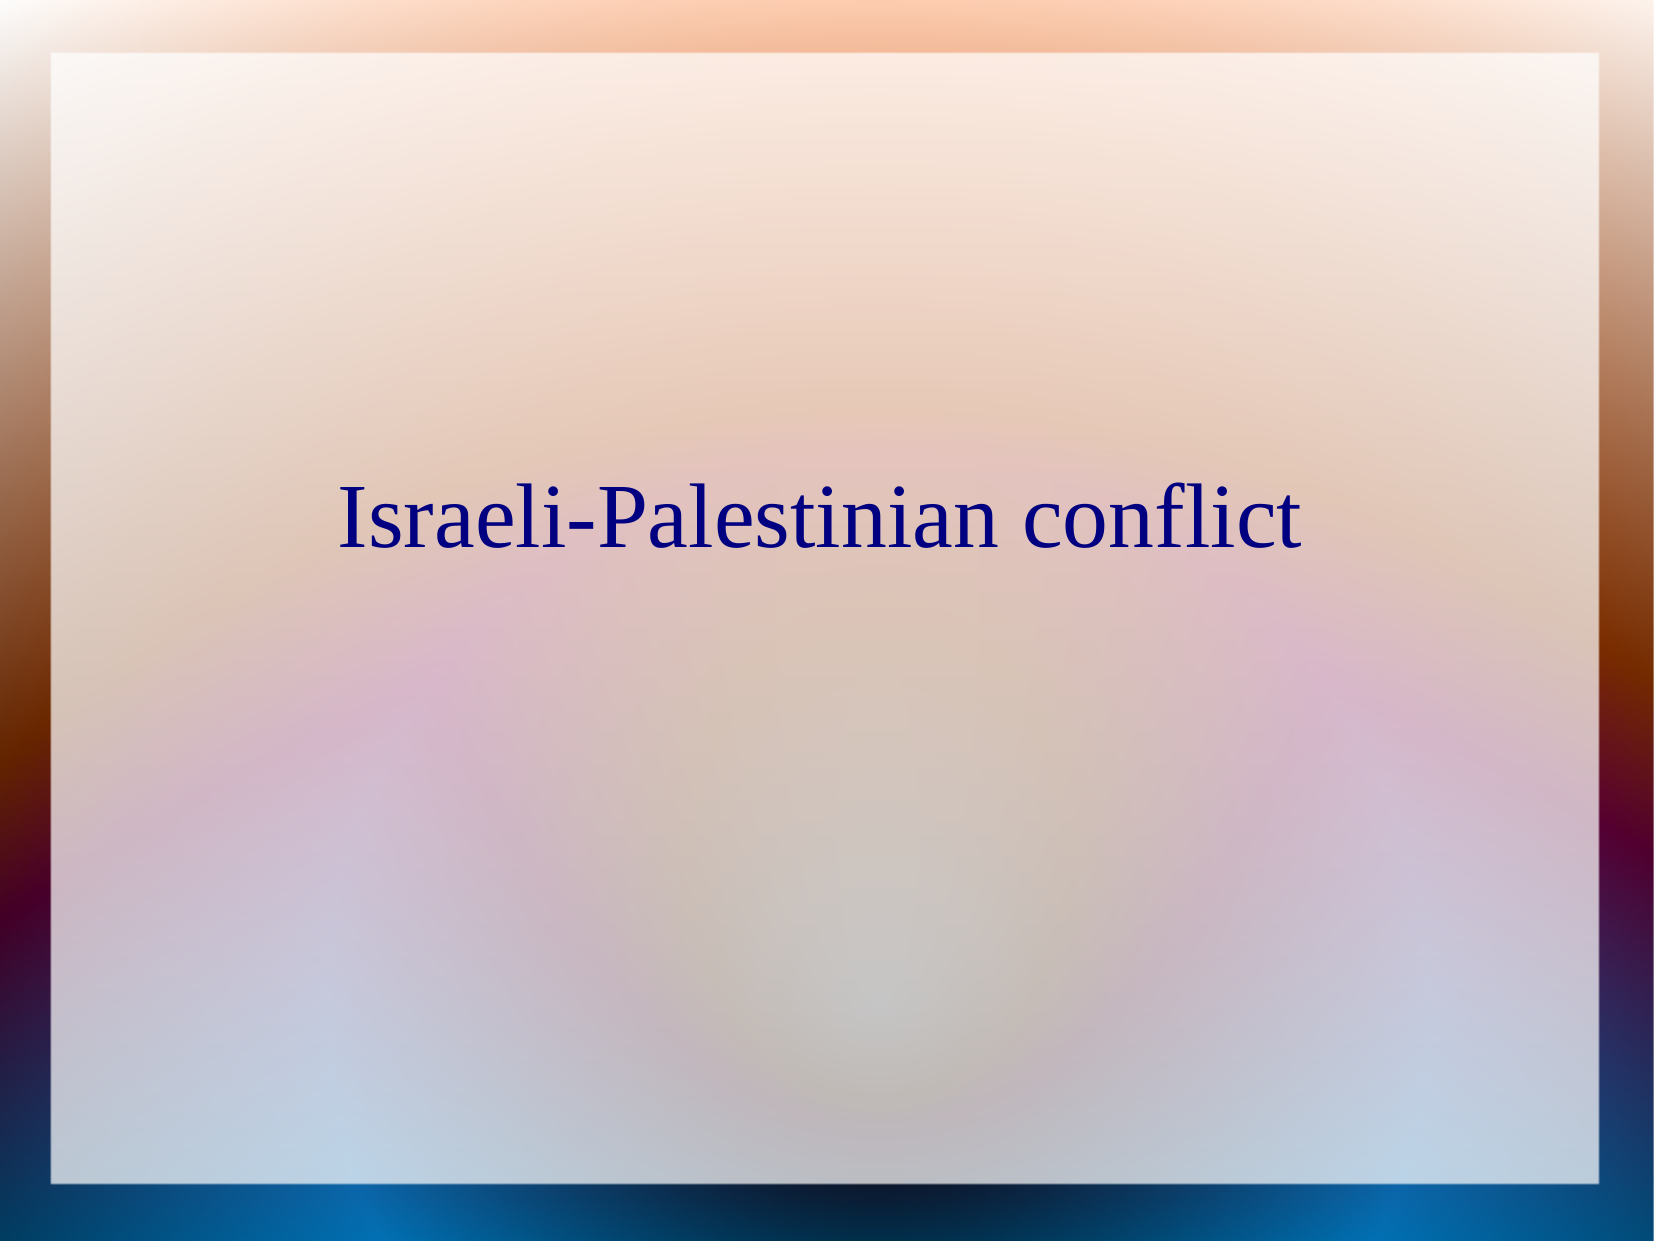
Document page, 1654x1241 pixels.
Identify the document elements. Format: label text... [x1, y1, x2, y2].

title Israeli-Palestinian conflict [76, 413, 1565, 621]
picture [0, 0, 1654, 1241]
